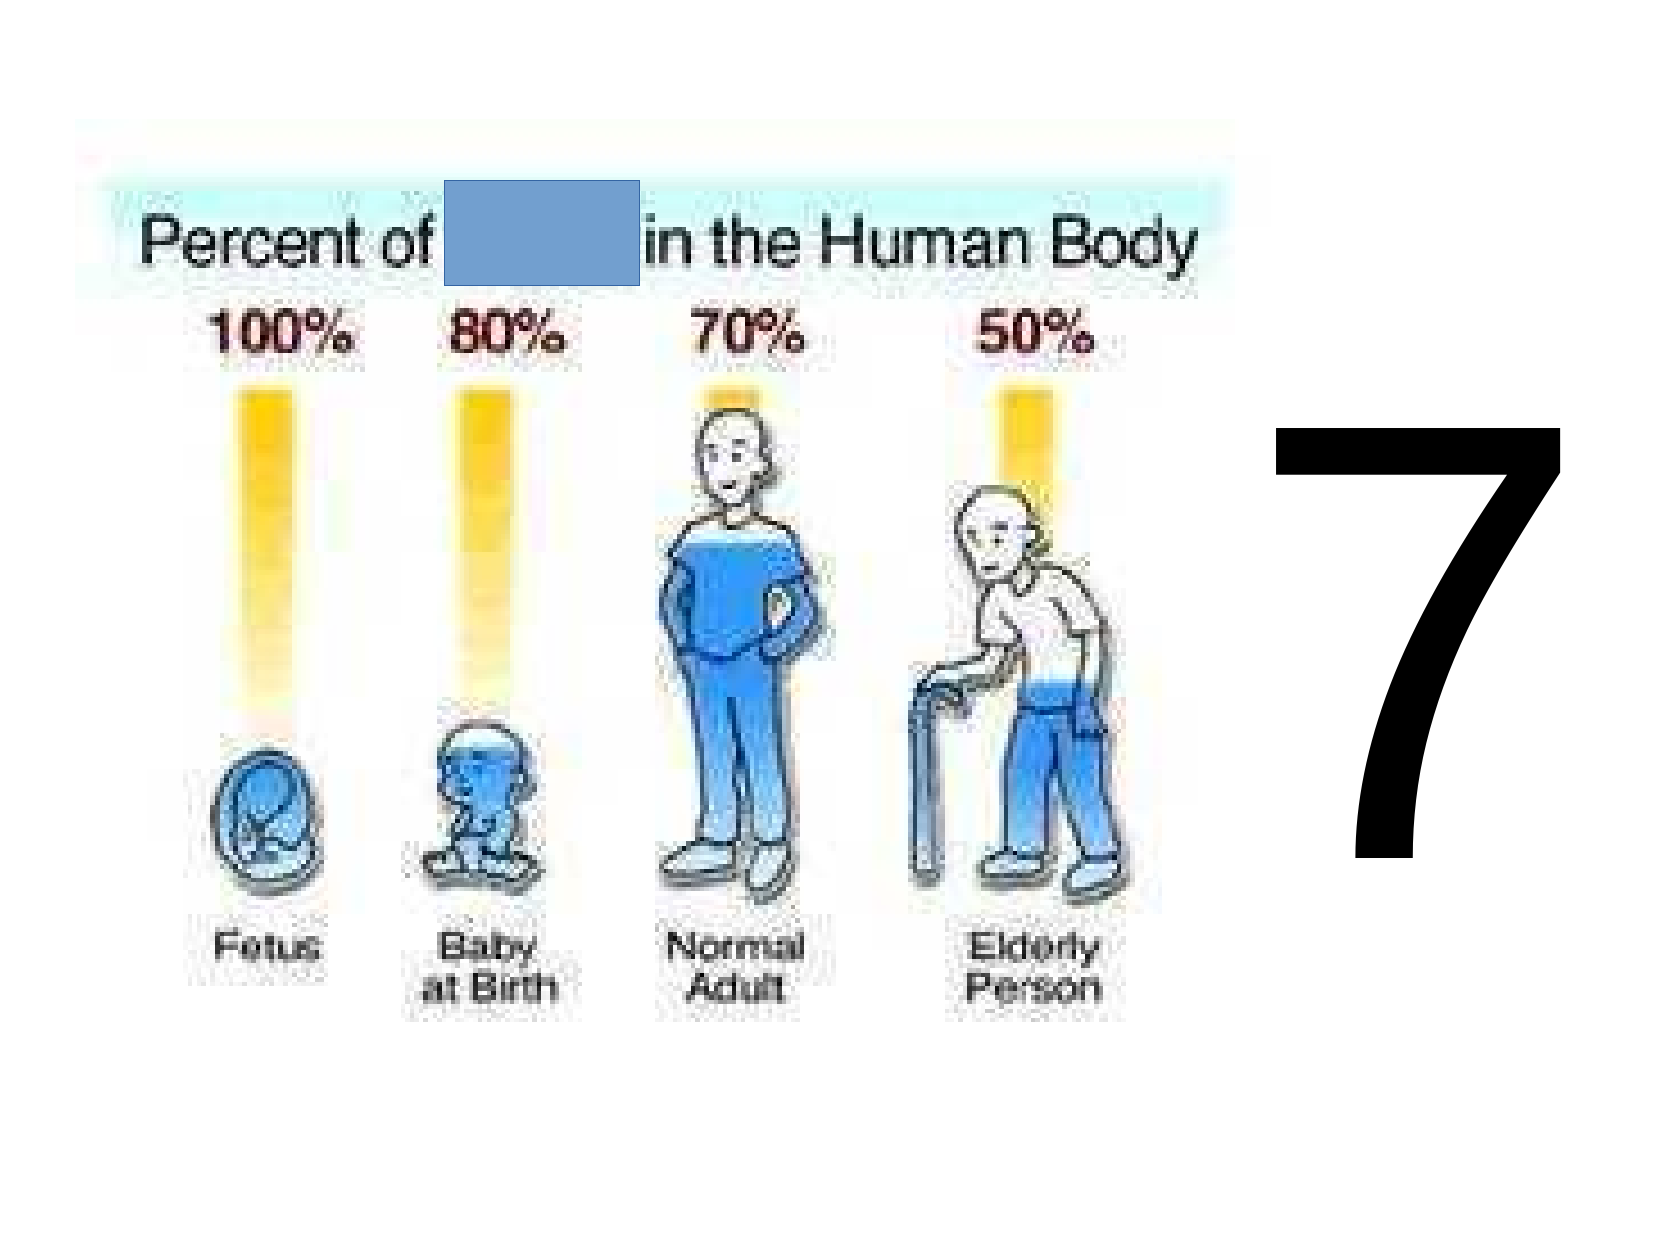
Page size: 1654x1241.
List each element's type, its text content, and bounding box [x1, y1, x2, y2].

text_box 7 [1276, 285, 1654, 999]
picture [75, 119, 1276, 1096]
text_box [444, 180, 640, 286]
